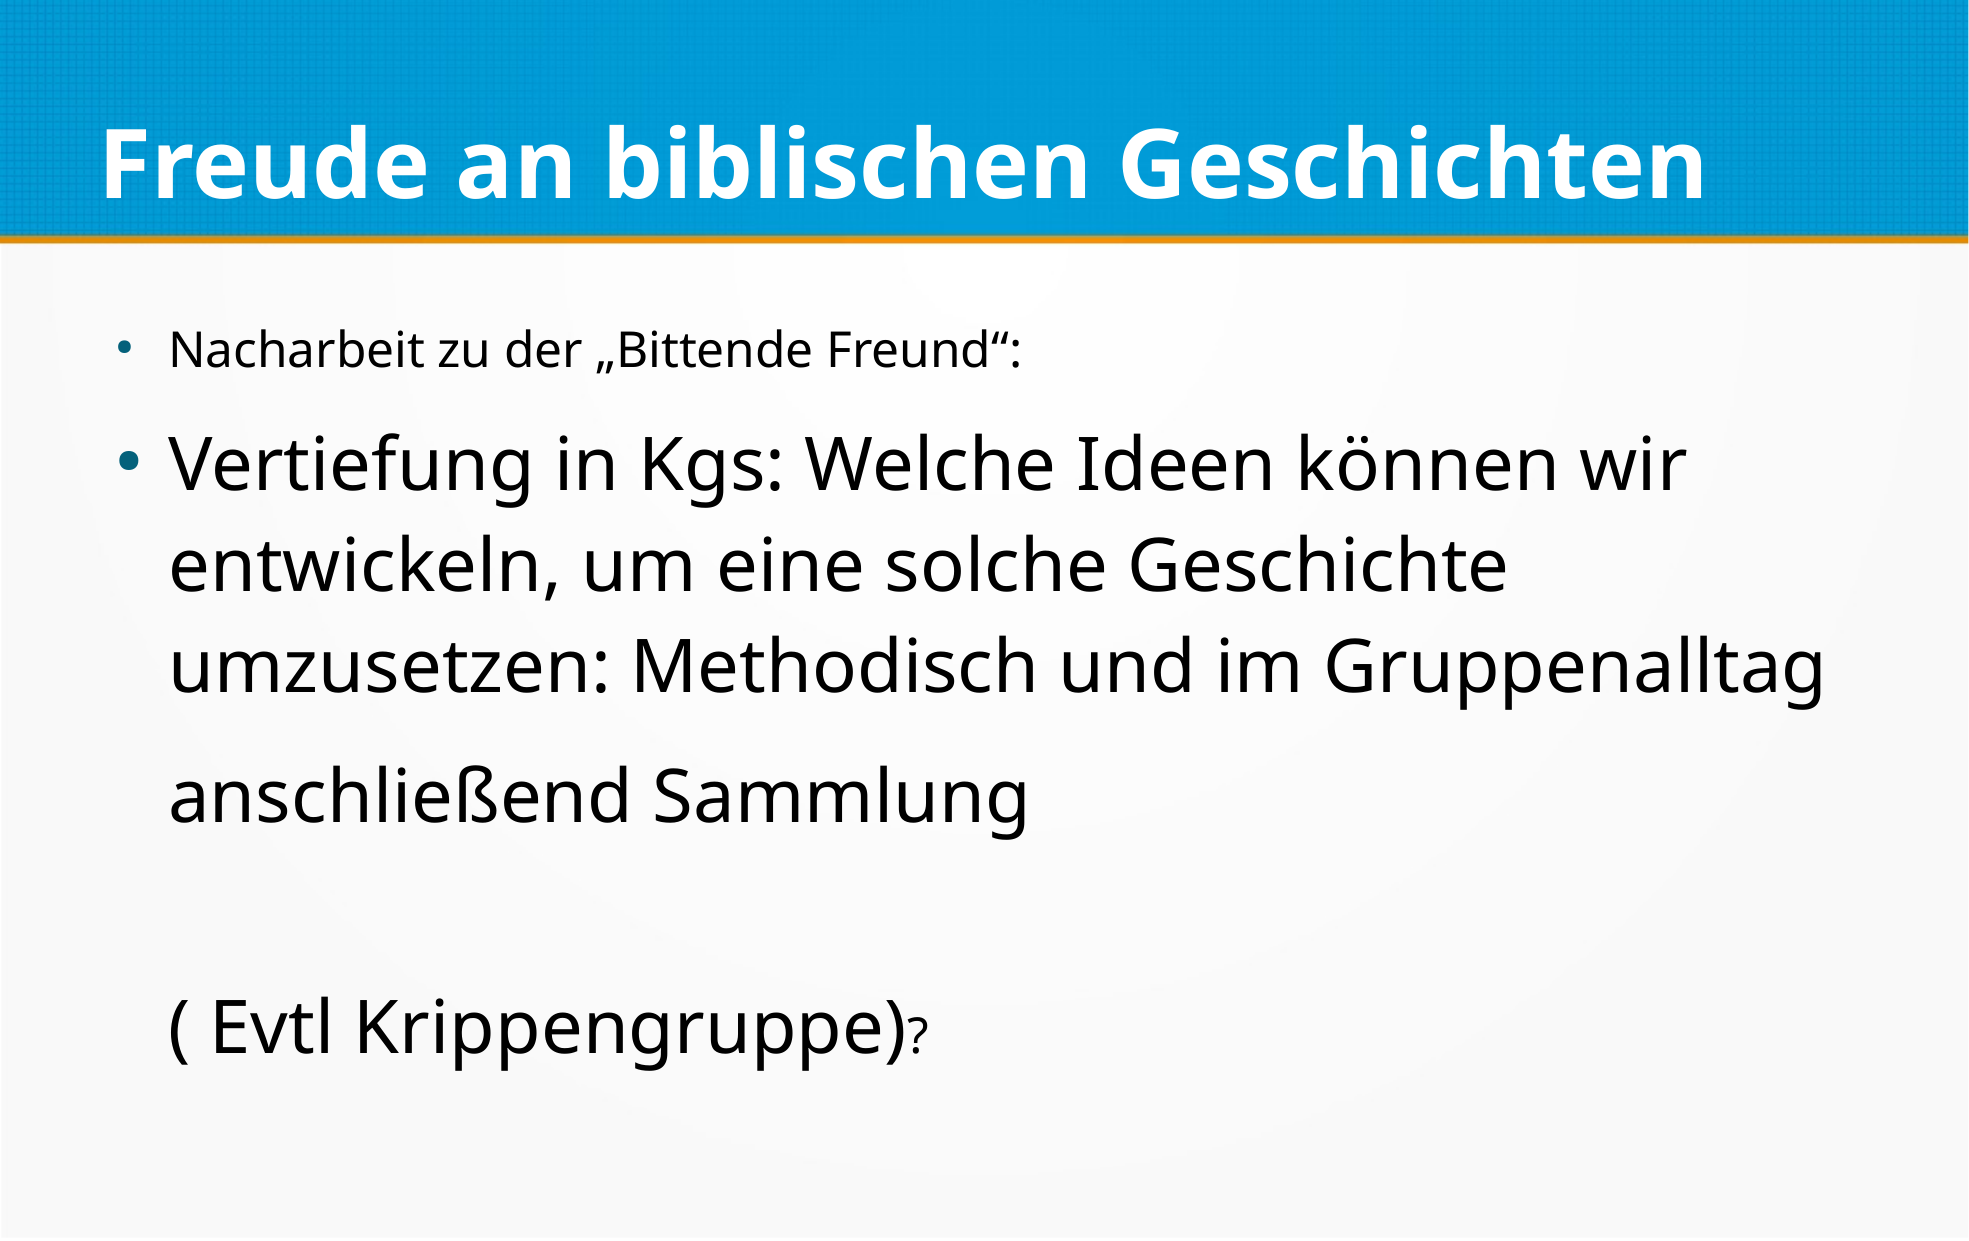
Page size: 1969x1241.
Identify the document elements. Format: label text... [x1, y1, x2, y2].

list Nacharbeit zu der „Bittende Freund“: Vertiefung in Kgs: Welche Ideen können wir entwickeln, um eine solche Geschichte umzusetzen: Methodisch und im Gruppenalltag anschließend Sammlung ( Evtl Krippengruppe)? [98, 315, 1861, 1081]
picture [0, 233, 1969, 1241]
title Freude an biblischen Geschichten [98, 19, 1870, 227]
